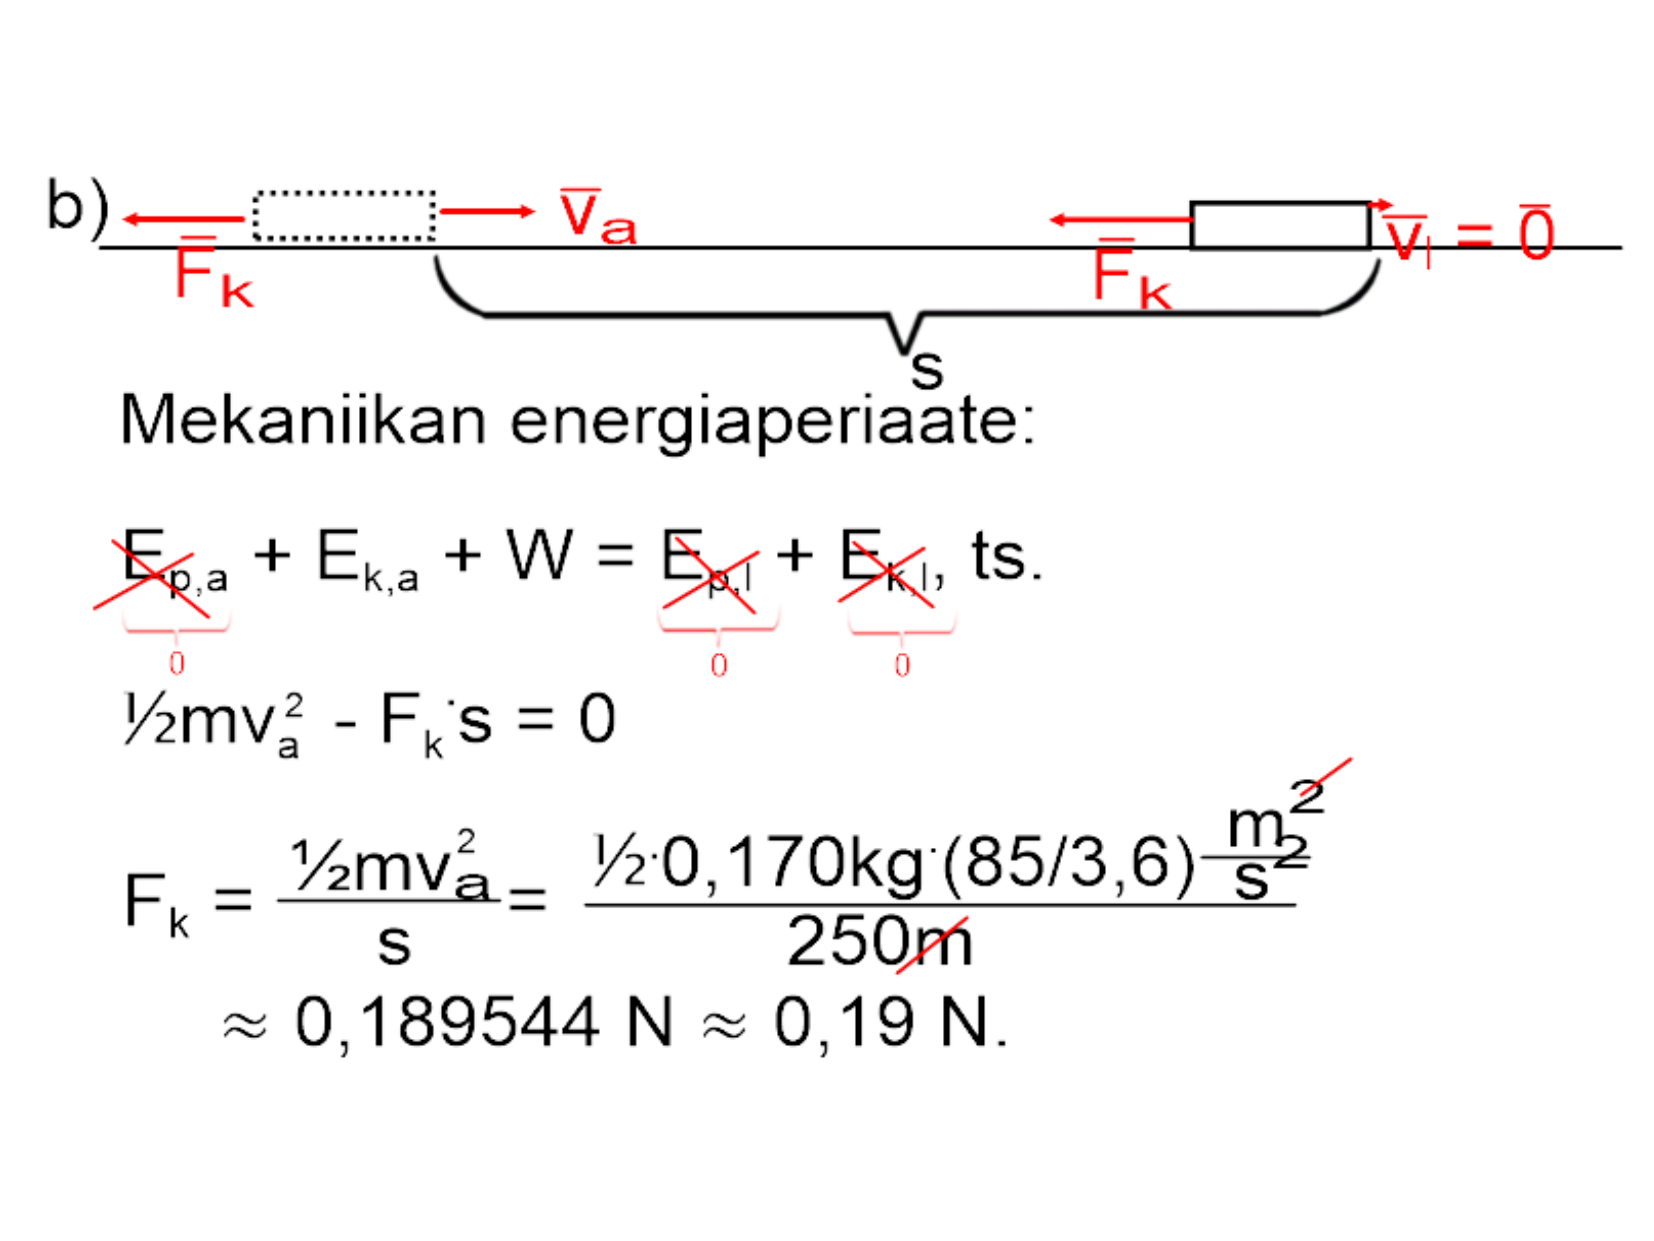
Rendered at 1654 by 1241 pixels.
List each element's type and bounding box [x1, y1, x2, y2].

picture [4, 109, 1652, 1095]
